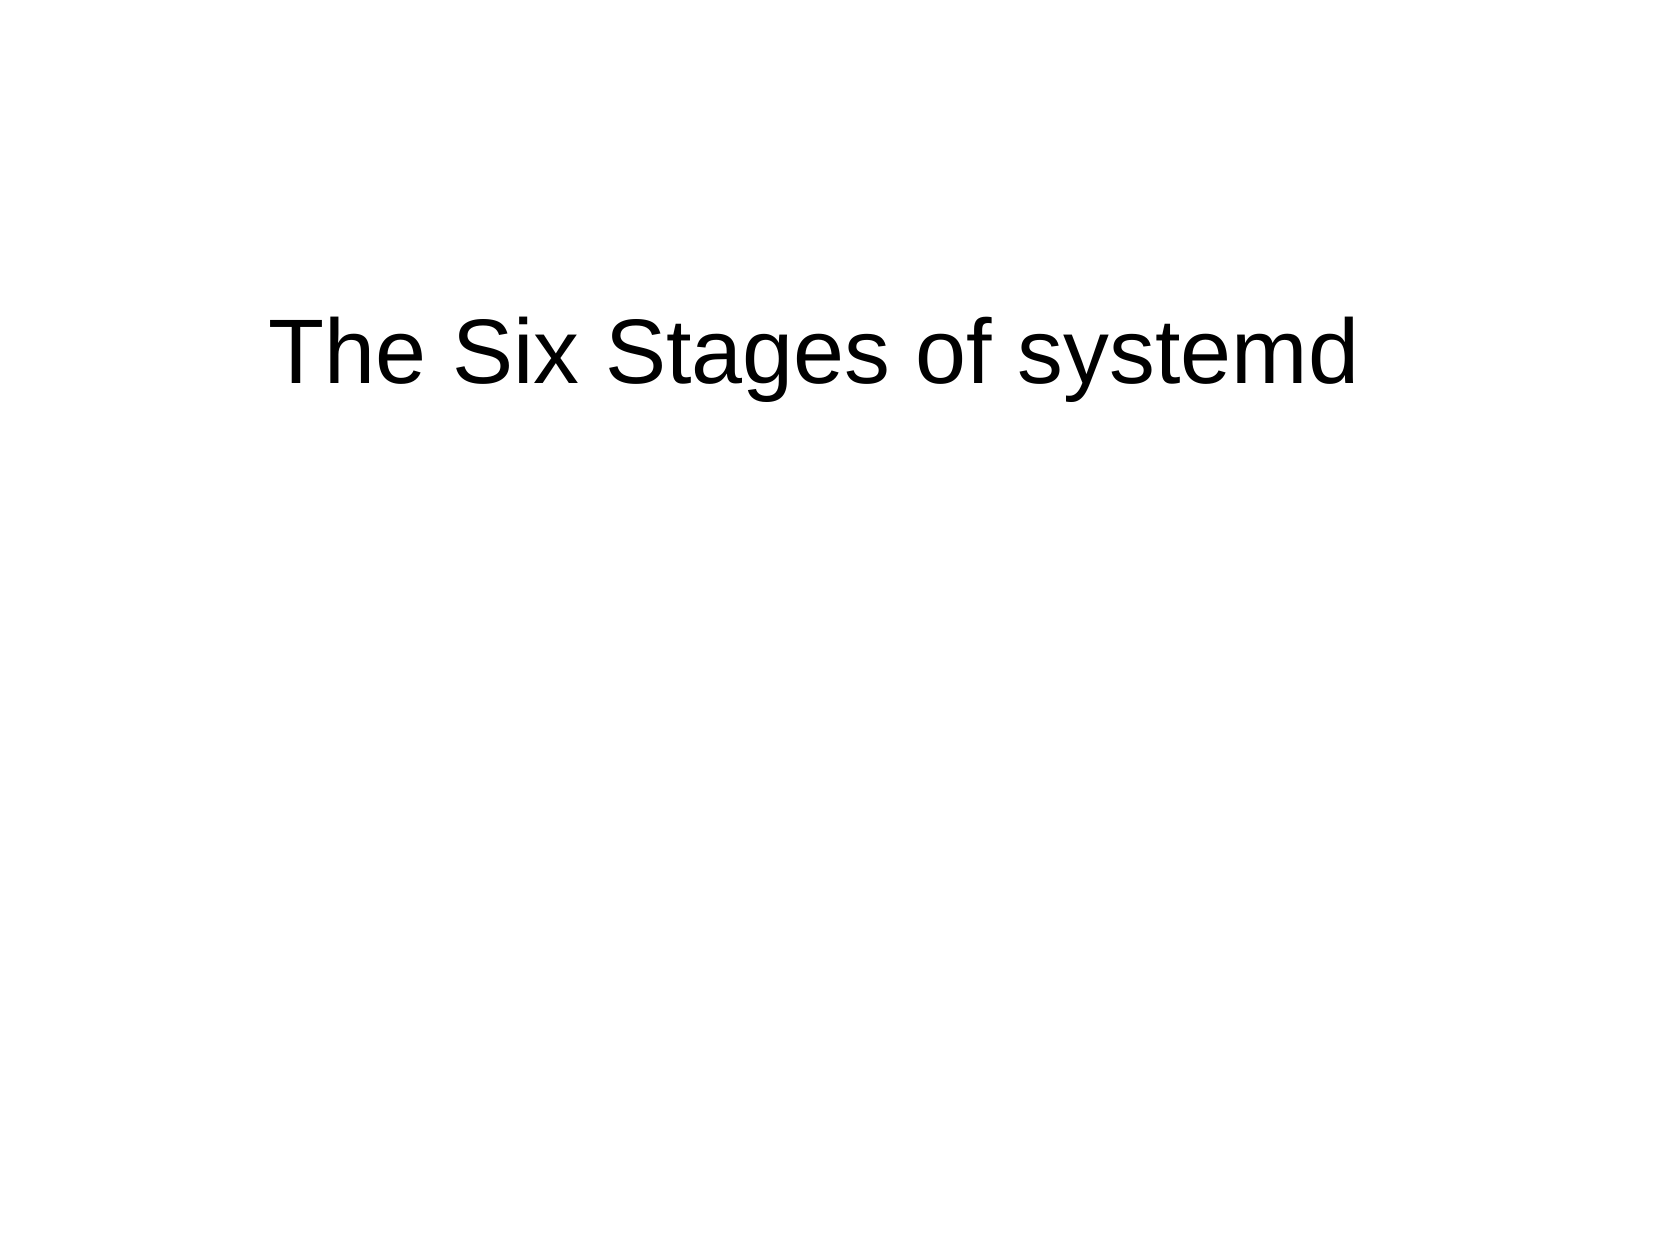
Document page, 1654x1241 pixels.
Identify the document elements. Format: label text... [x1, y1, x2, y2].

title The Six Stages of systemd [70, 248, 1560, 456]
